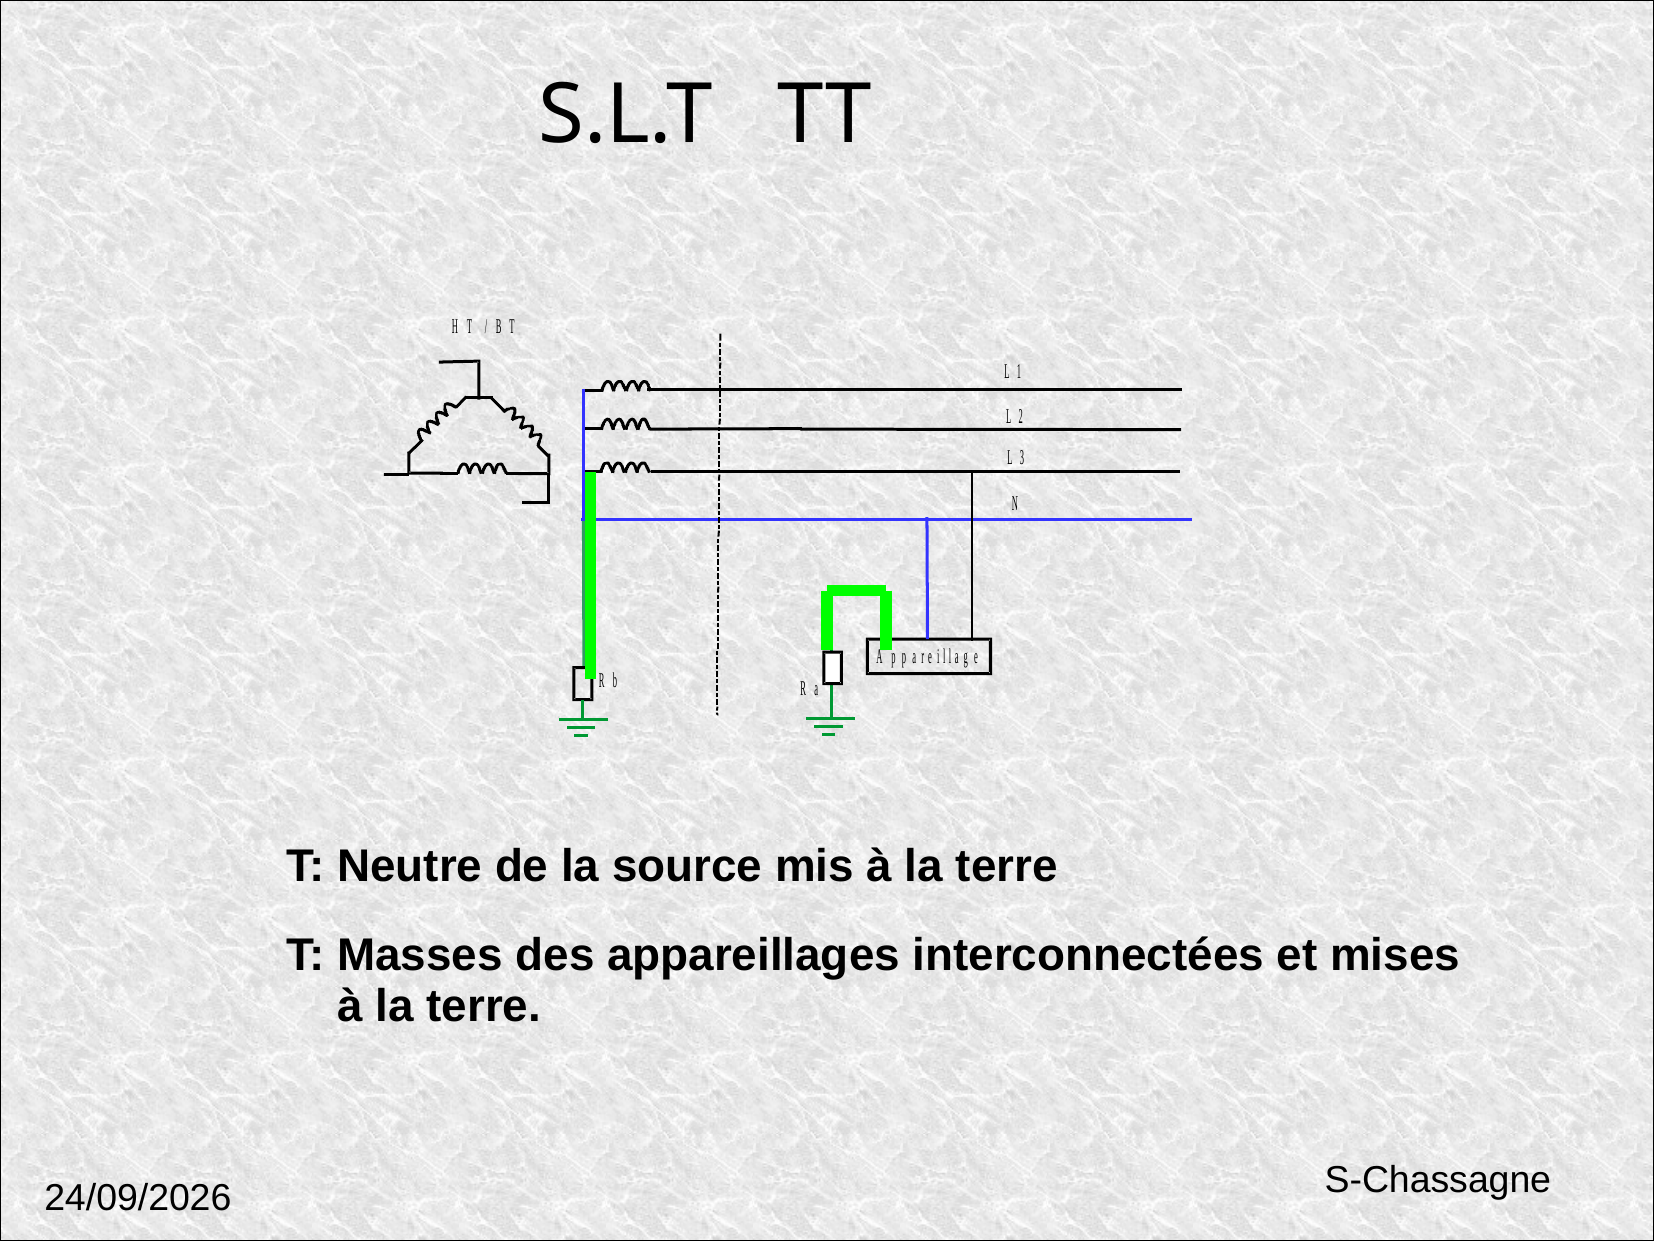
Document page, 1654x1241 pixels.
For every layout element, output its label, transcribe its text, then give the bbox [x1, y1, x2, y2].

text_box T: Masses des appareillages interconnectées et mises à la terre. [265, 915, 1482, 1047]
text_box S.L.T TT [501, 46, 947, 178]
picture [1, 1, 1653, 1240]
text_box T: Neutre de la source mis à la terre [265, 826, 1079, 906]
